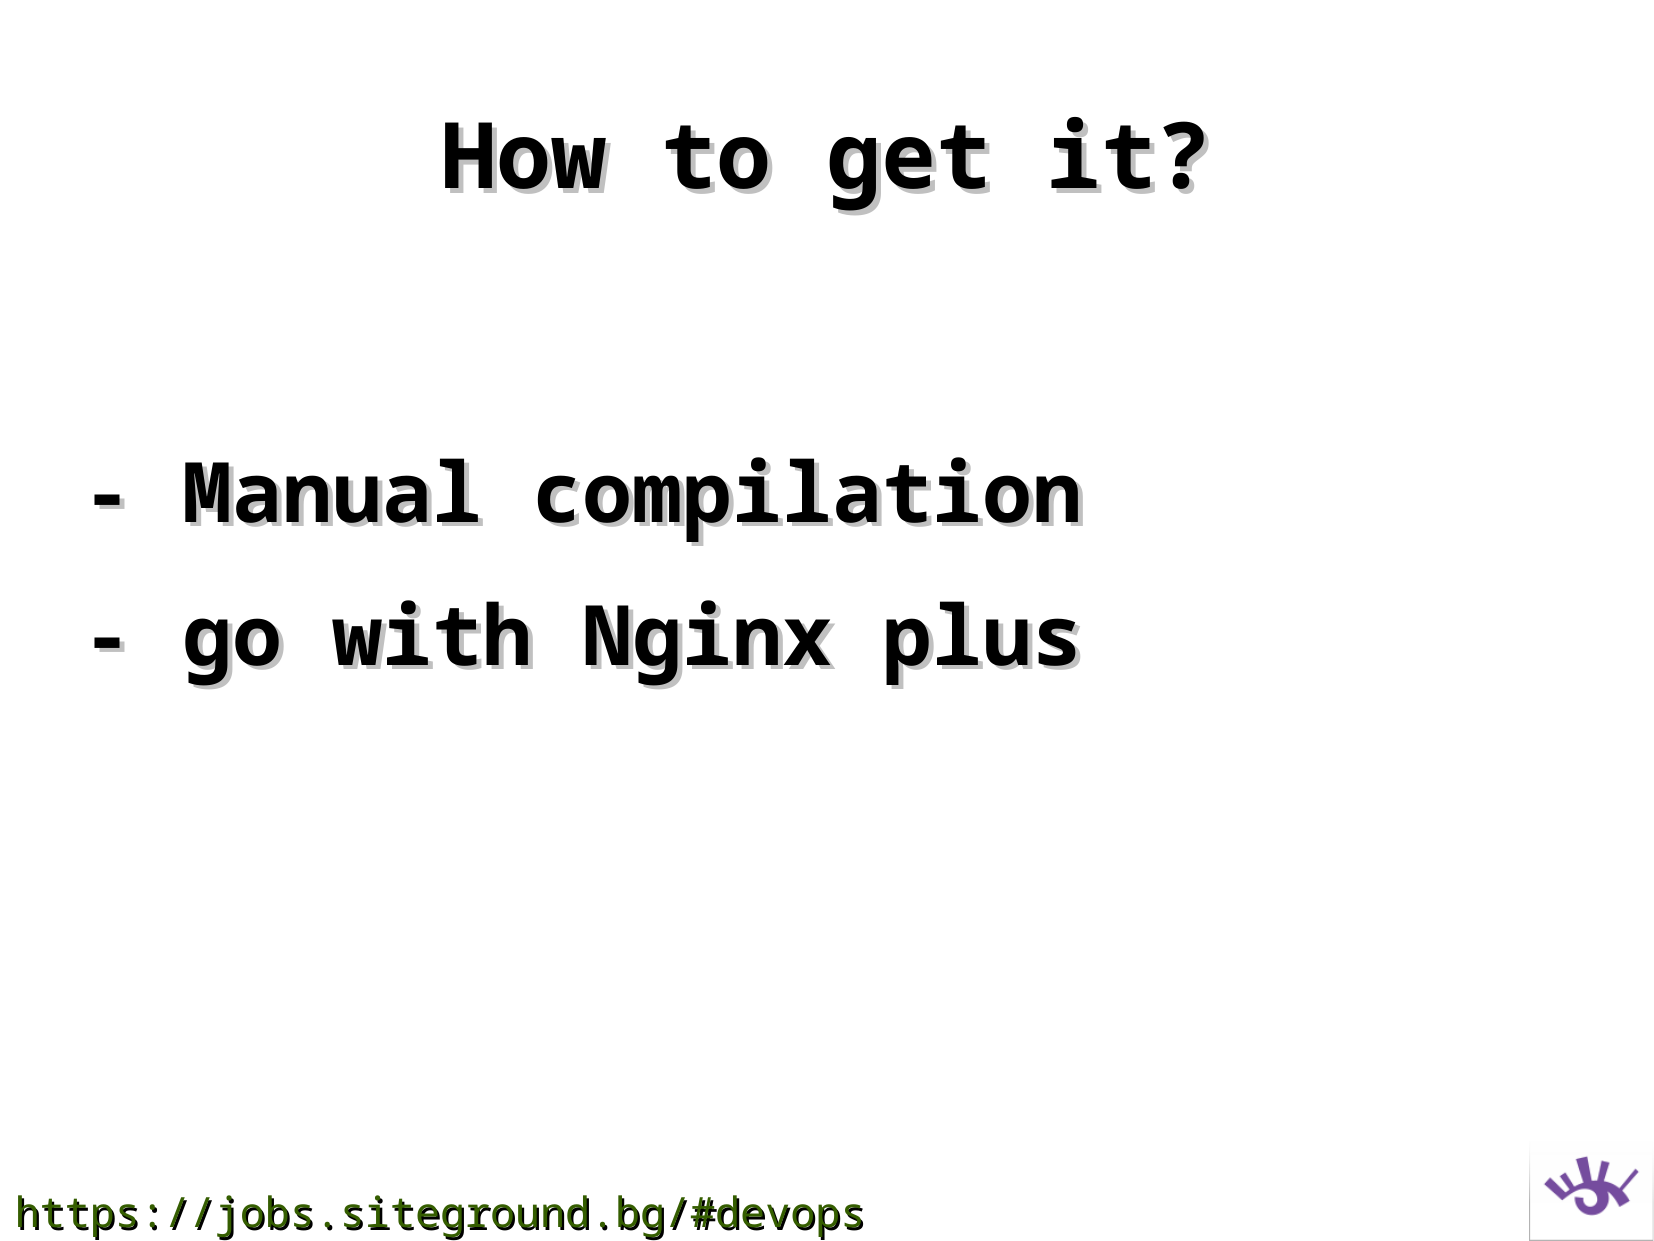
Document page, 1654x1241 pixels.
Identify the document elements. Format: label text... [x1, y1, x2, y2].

picture [1529, 1134, 1654, 1241]
text_box https://jobs.siteground.bg/#devops [0, 1175, 889, 1240]
title How to get it? [82, 49, 1571, 257]
list - Manual compilation - go with Nginx plus [82, 290, 1571, 1010]
